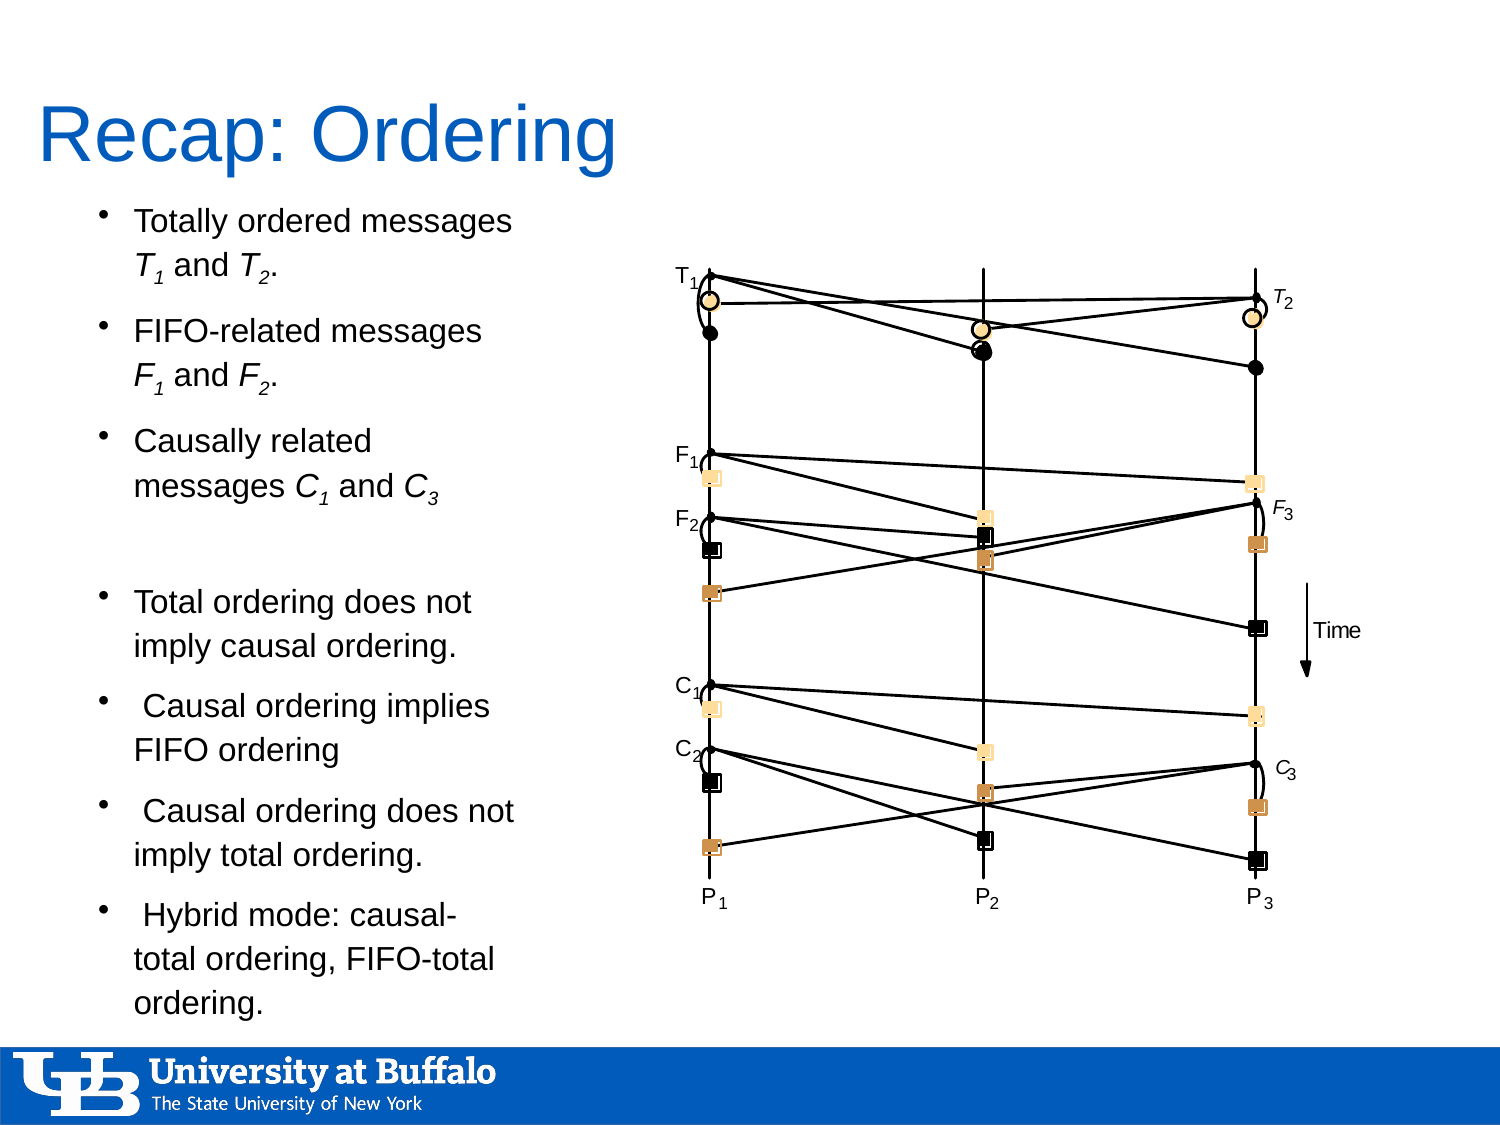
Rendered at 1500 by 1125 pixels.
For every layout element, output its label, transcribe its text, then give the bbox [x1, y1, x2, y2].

picture [675, 263, 1365, 916]
text_box Totally ordered messages T1 and T2. FIFO-related messages F1 and F2. Causally related messages C1 and C3 Total ordering does not imply causal ordering. Causal ordering implies FIFO ordering Causal ordering does not imply total ordering. Hybrid mode: causal-total ordering, FIFO-total ordering. [83, 187, 533, 1029]
title Recap: Ordering [37, 40, 1388, 228]
picture [13, 1052, 496, 1116]
